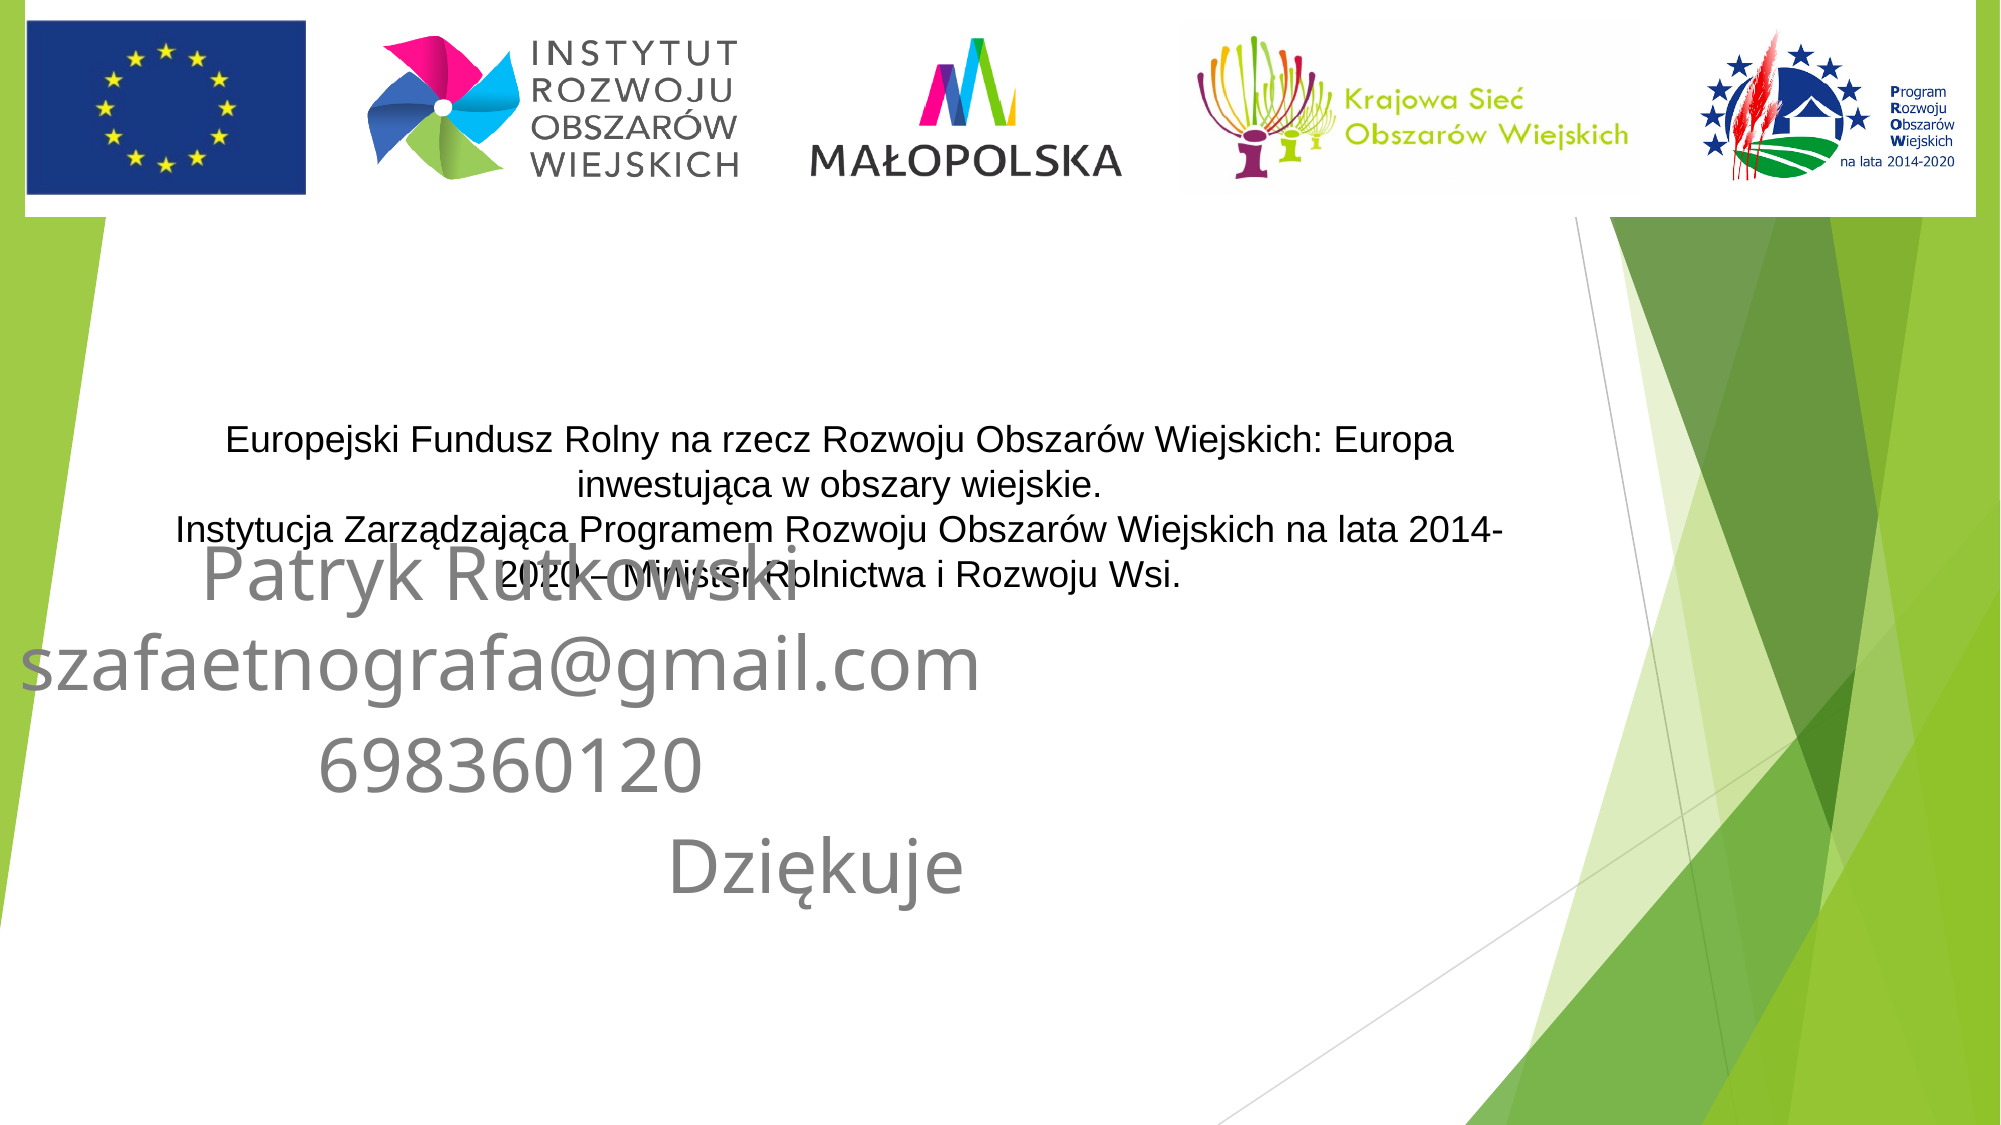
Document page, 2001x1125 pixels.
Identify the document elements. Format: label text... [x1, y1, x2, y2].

text_box Dziękuje [74, 711, 1558, 916]
picture [25, 1, 1976, 217]
subtitle Patryk Rutkowski szafaetnografa@gmail.com 698360120 [0, 505, 1075, 712]
title Europejski Fundusz Rolny na rzecz Rozwoju Obszarów Wiejskich: Europa inwestująca w obszary wiejskie. Instytucja Zarządzająca Programem Rozwoju Obszarów Wiejskich na lata 2014-2020 – Minister Rolnictwa i Rozwoju Wsi. [129, 299, 1551, 495]
